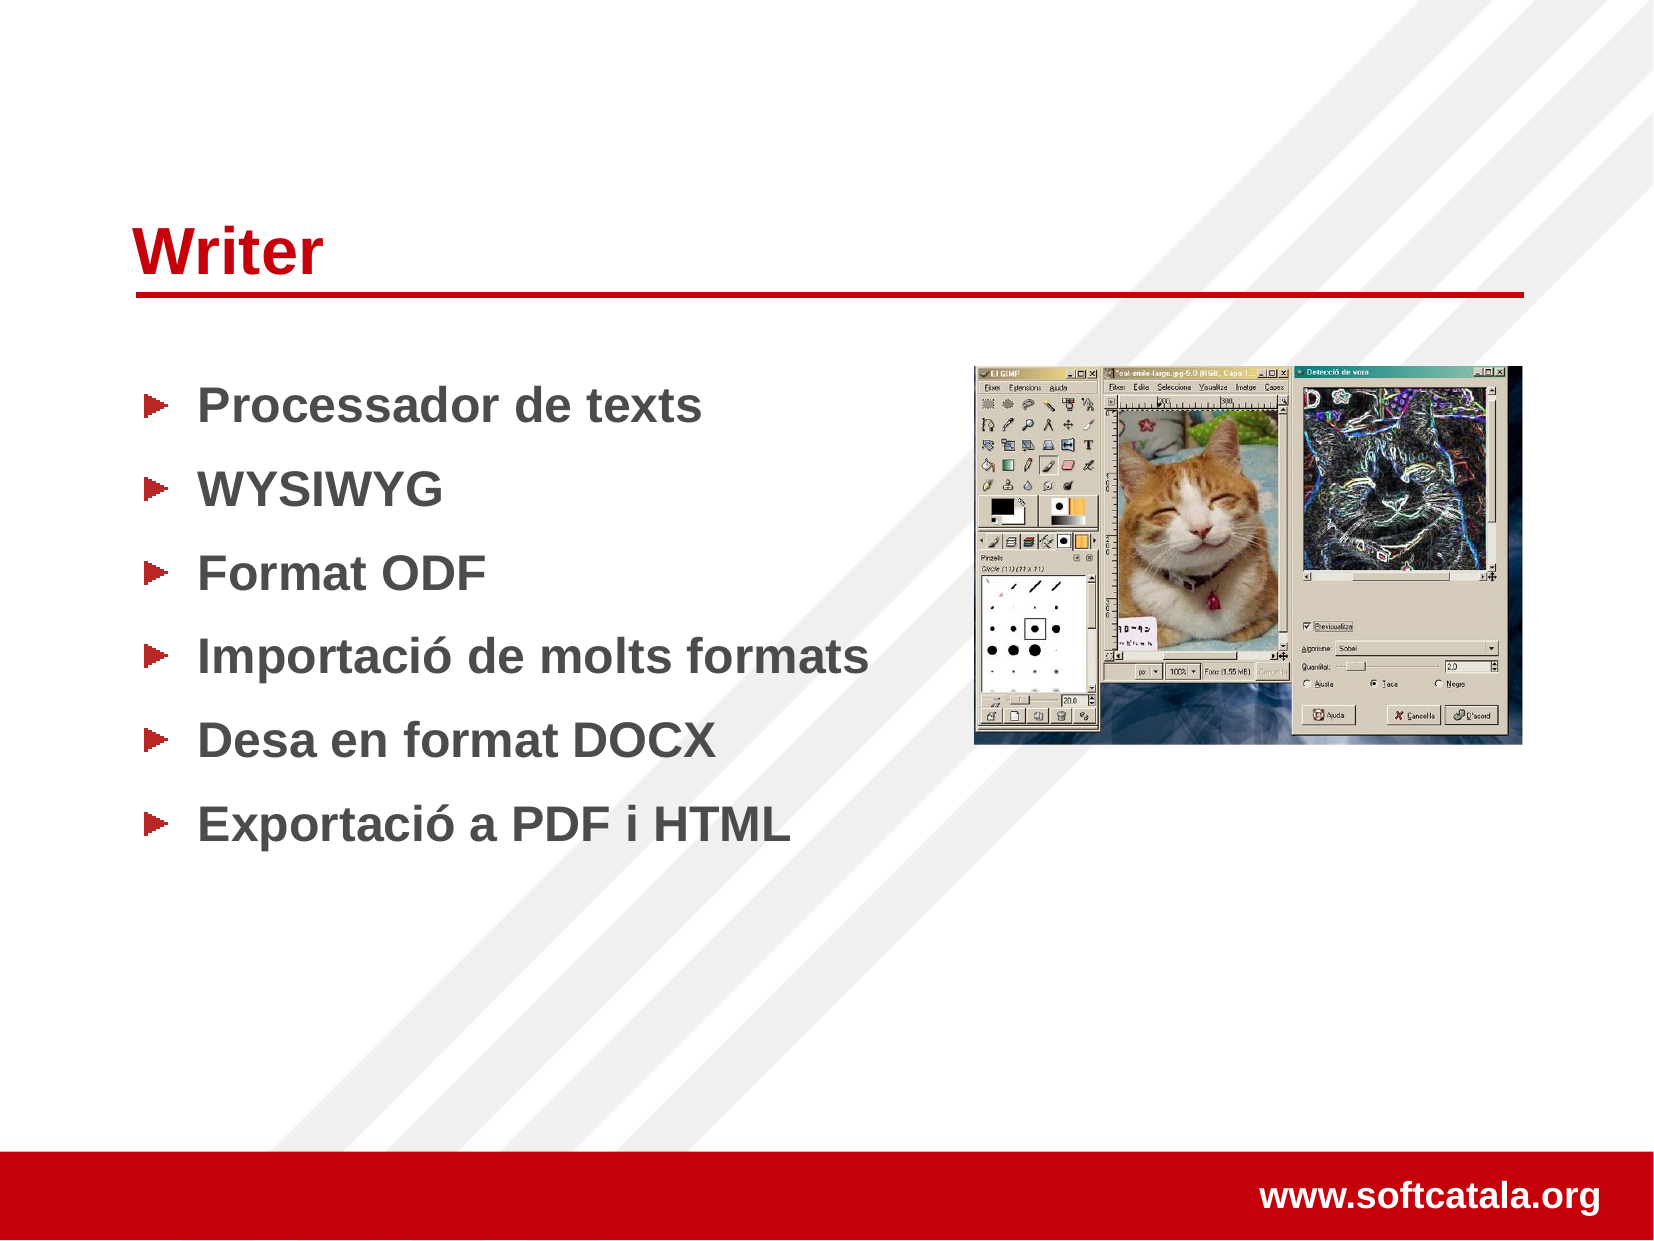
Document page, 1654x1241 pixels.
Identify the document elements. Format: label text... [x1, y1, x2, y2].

text_box Writer [118, 206, 1501, 297]
text_box Processador de texts WYSIWYG Format ODF Importació de molts formats Desa en format DOCX Exportació a PDF i HTML [129, 342, 1548, 832]
text_box www.softcatala.org [0, 1151, 1654, 1241]
picture [0, 0, 1654, 1151]
